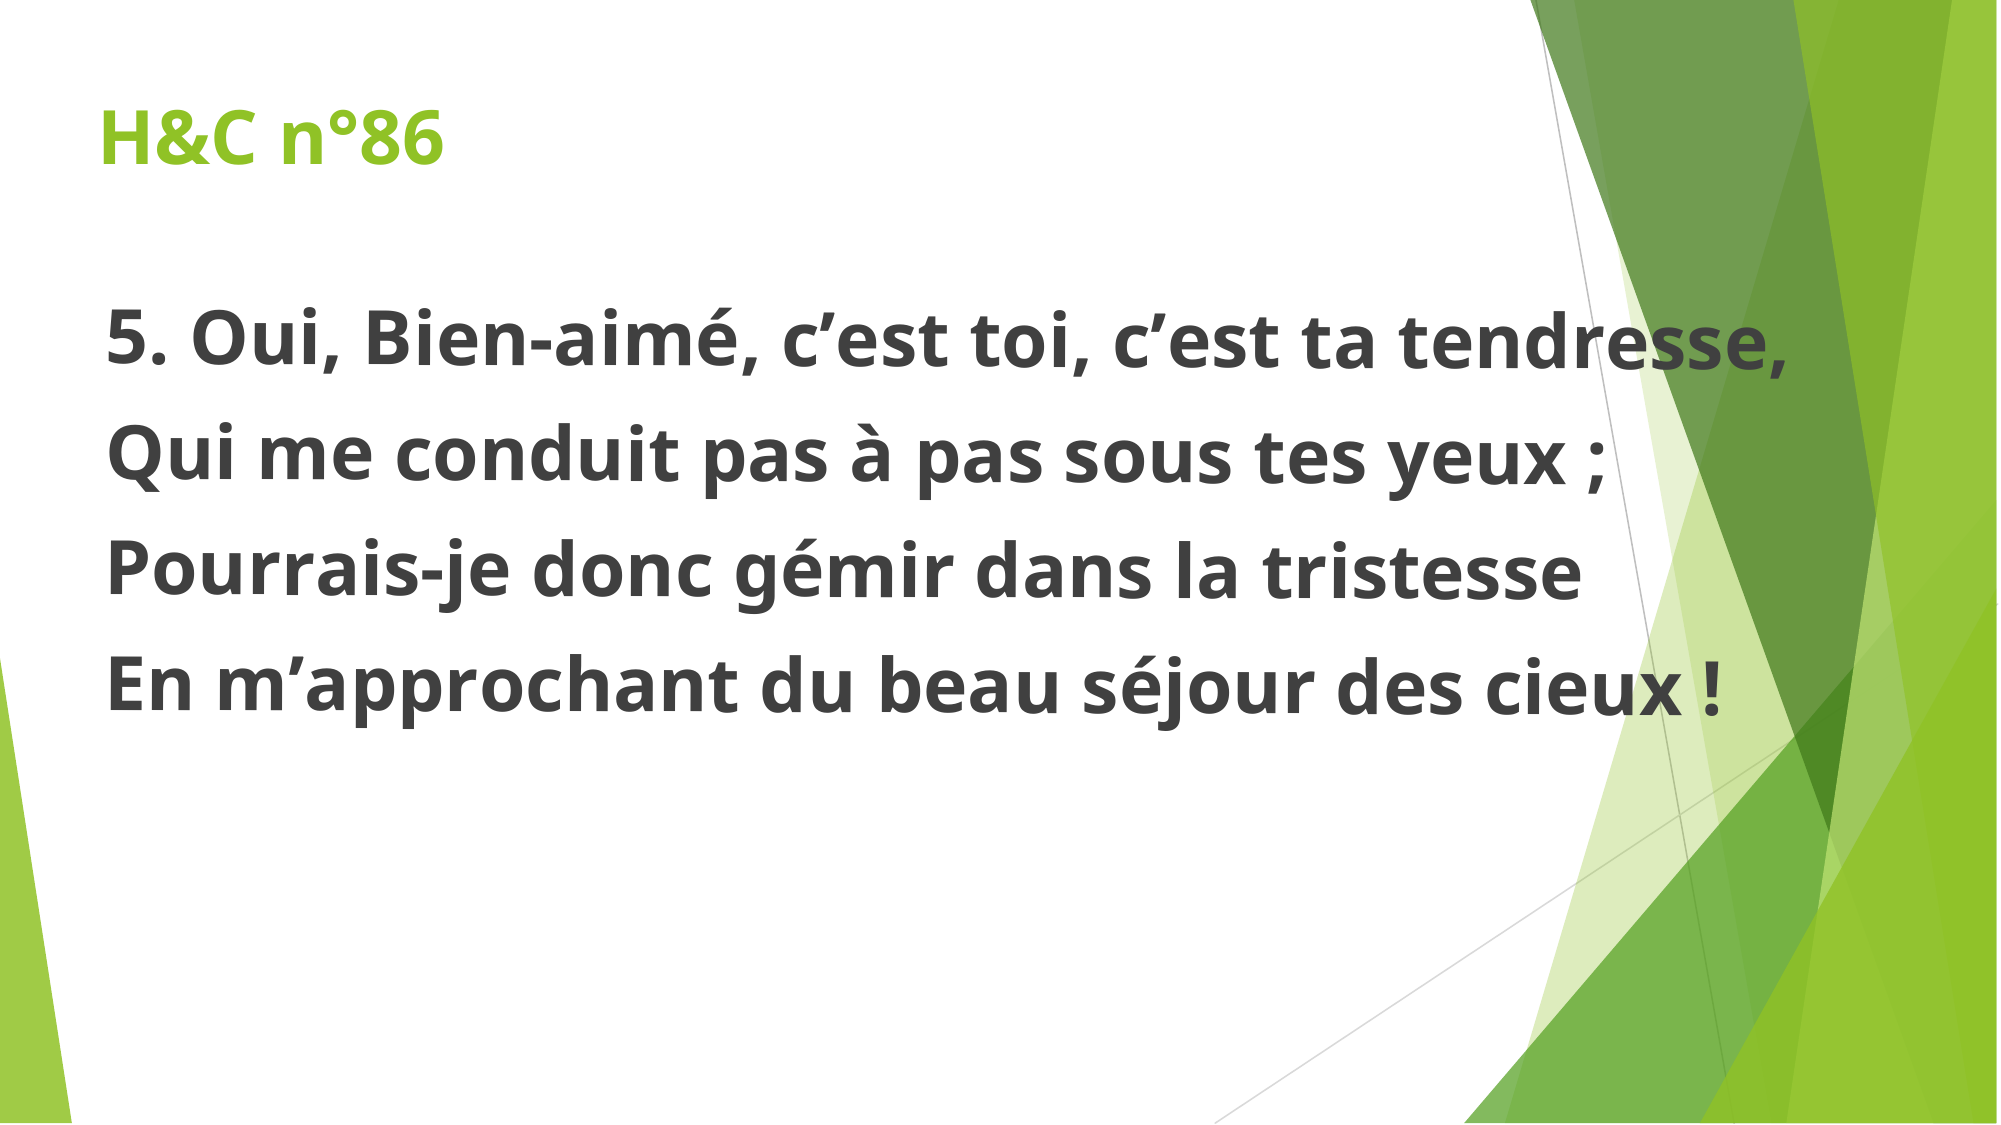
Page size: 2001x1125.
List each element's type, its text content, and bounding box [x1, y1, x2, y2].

text_box 5. Oui, Bien-aimé, c’est toi, c’est ta tendresse, Qui me conduit pas à pas sous tes yeux ; Pourrais-je donc gémir dans la tristesse En m’approchant du beau séjour des cieux ! [88, 267, 1958, 1086]
text_box H&C n°86 [82, 82, 496, 189]
